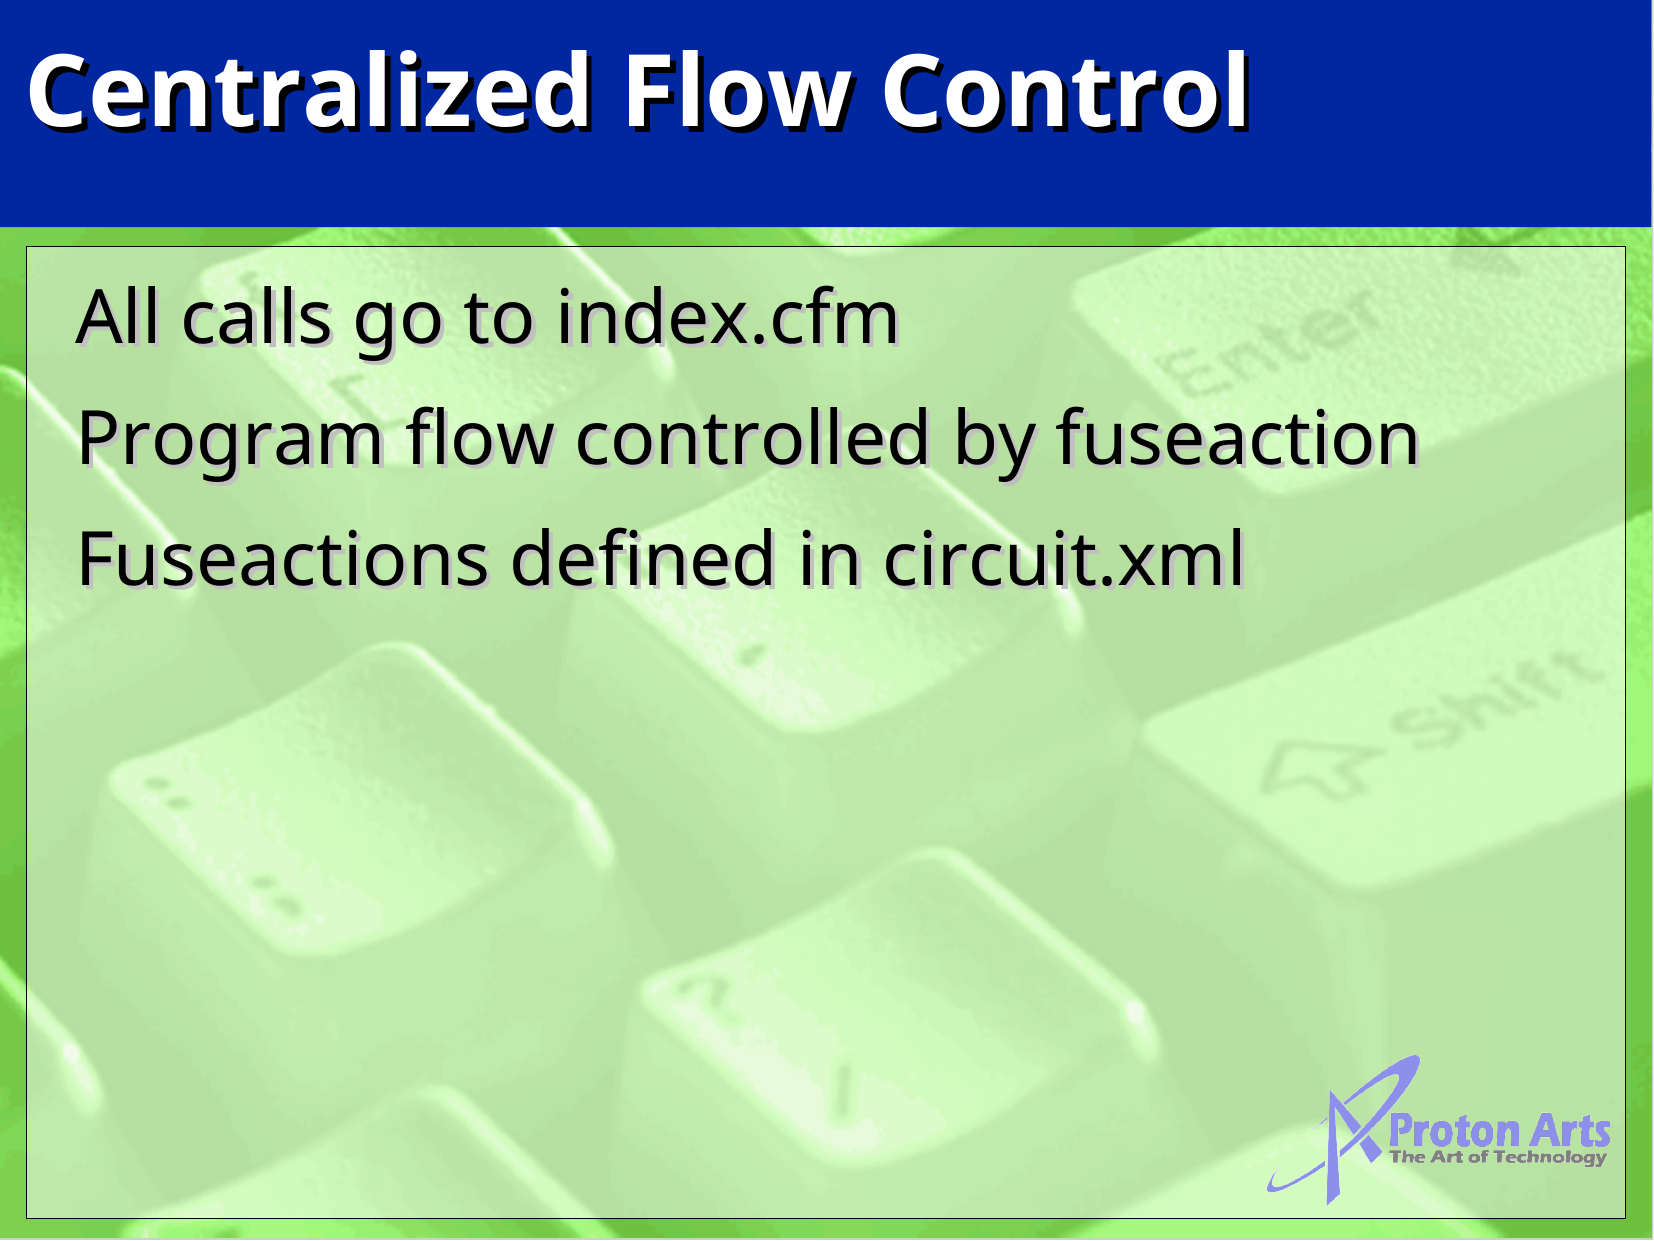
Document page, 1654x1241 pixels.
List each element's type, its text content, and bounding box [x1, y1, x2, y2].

list All calls go to index.cfm Program flow controlled by fuseaction Fuseactions defined in circuit.xml [75, 263, 1425, 1006]
picture [0, 228, 1652, 1238]
title Centralized Flow Control [24, 0, 1425, 216]
